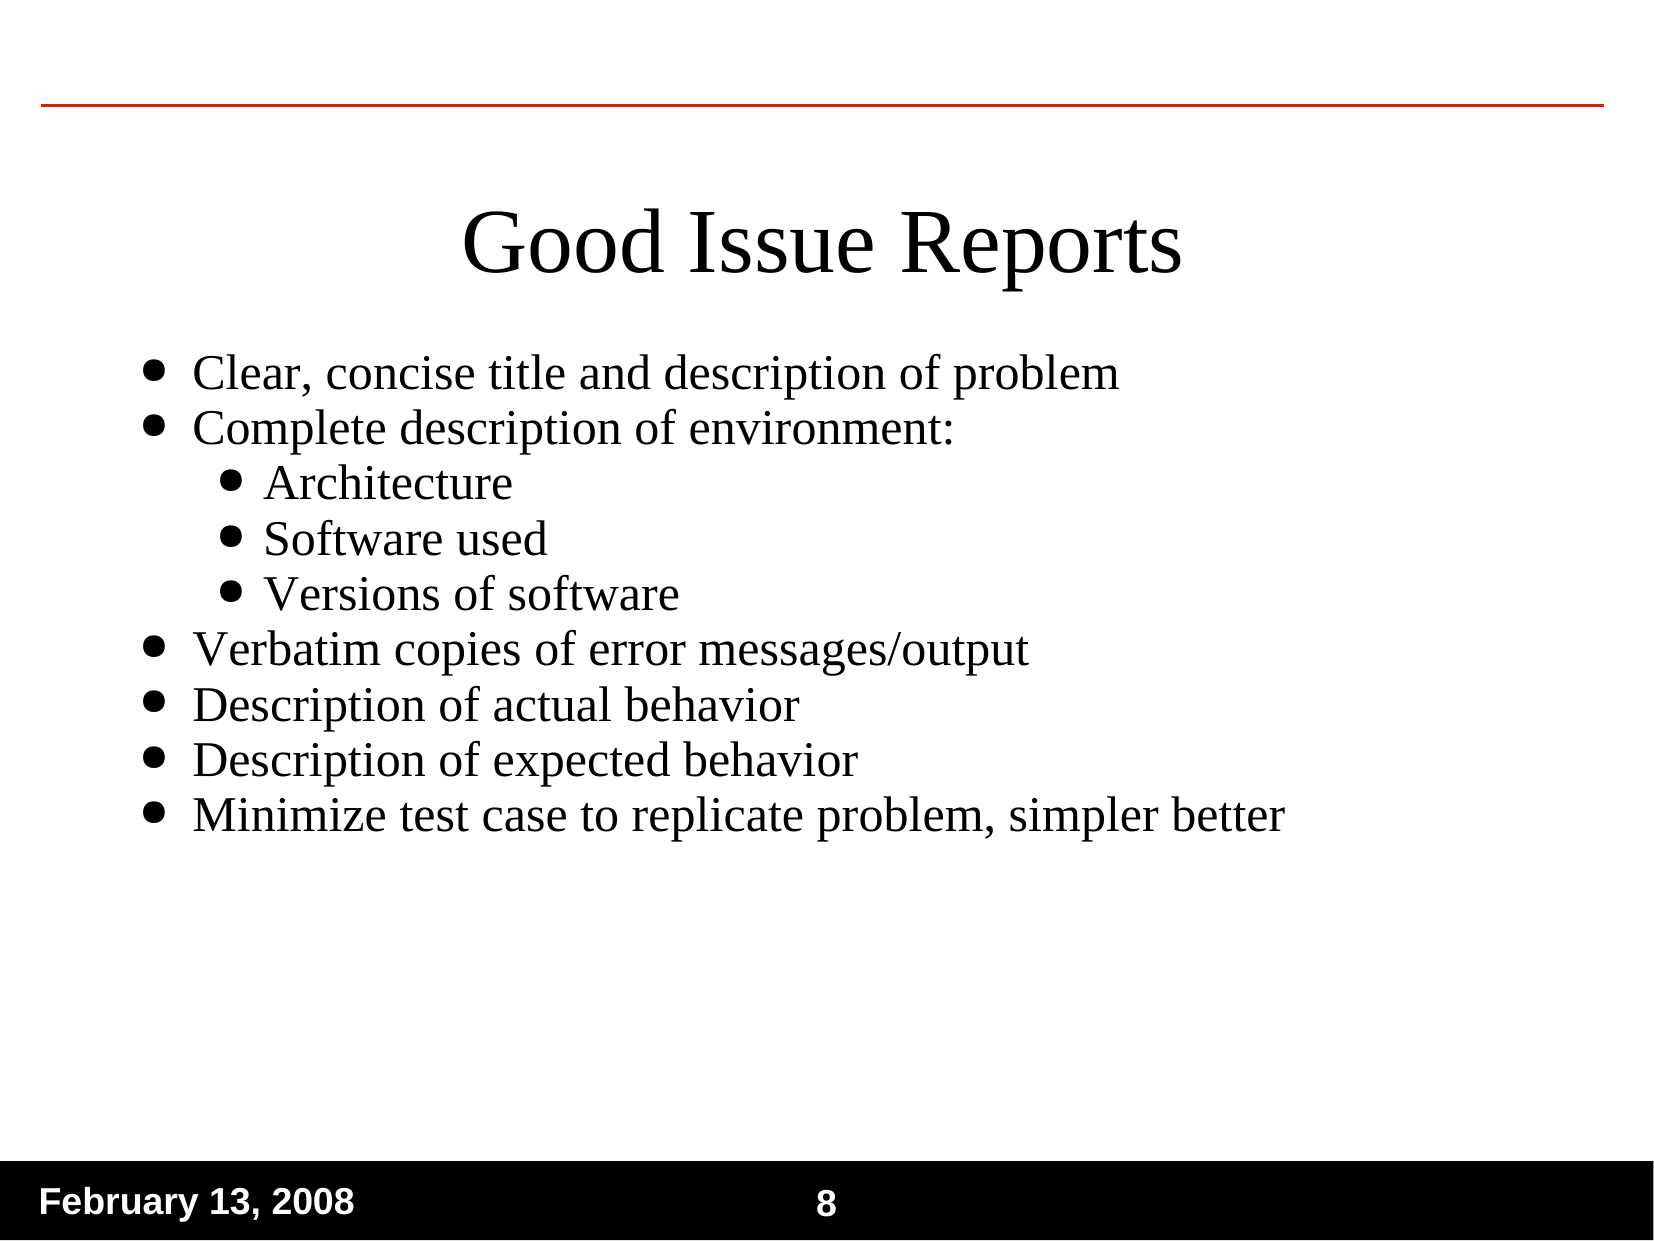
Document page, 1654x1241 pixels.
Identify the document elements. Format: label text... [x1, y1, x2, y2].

title Good Issue Reports [117, 137, 1530, 346]
list Clear, concise title and description of problem Complete description of environment: Architecture Software used Versions of software Verbatim copies of error messages/output Description of actual behavior Description of expected behavior Minimize test case to replicate problem, simpler better [121, 344, 1534, 1127]
